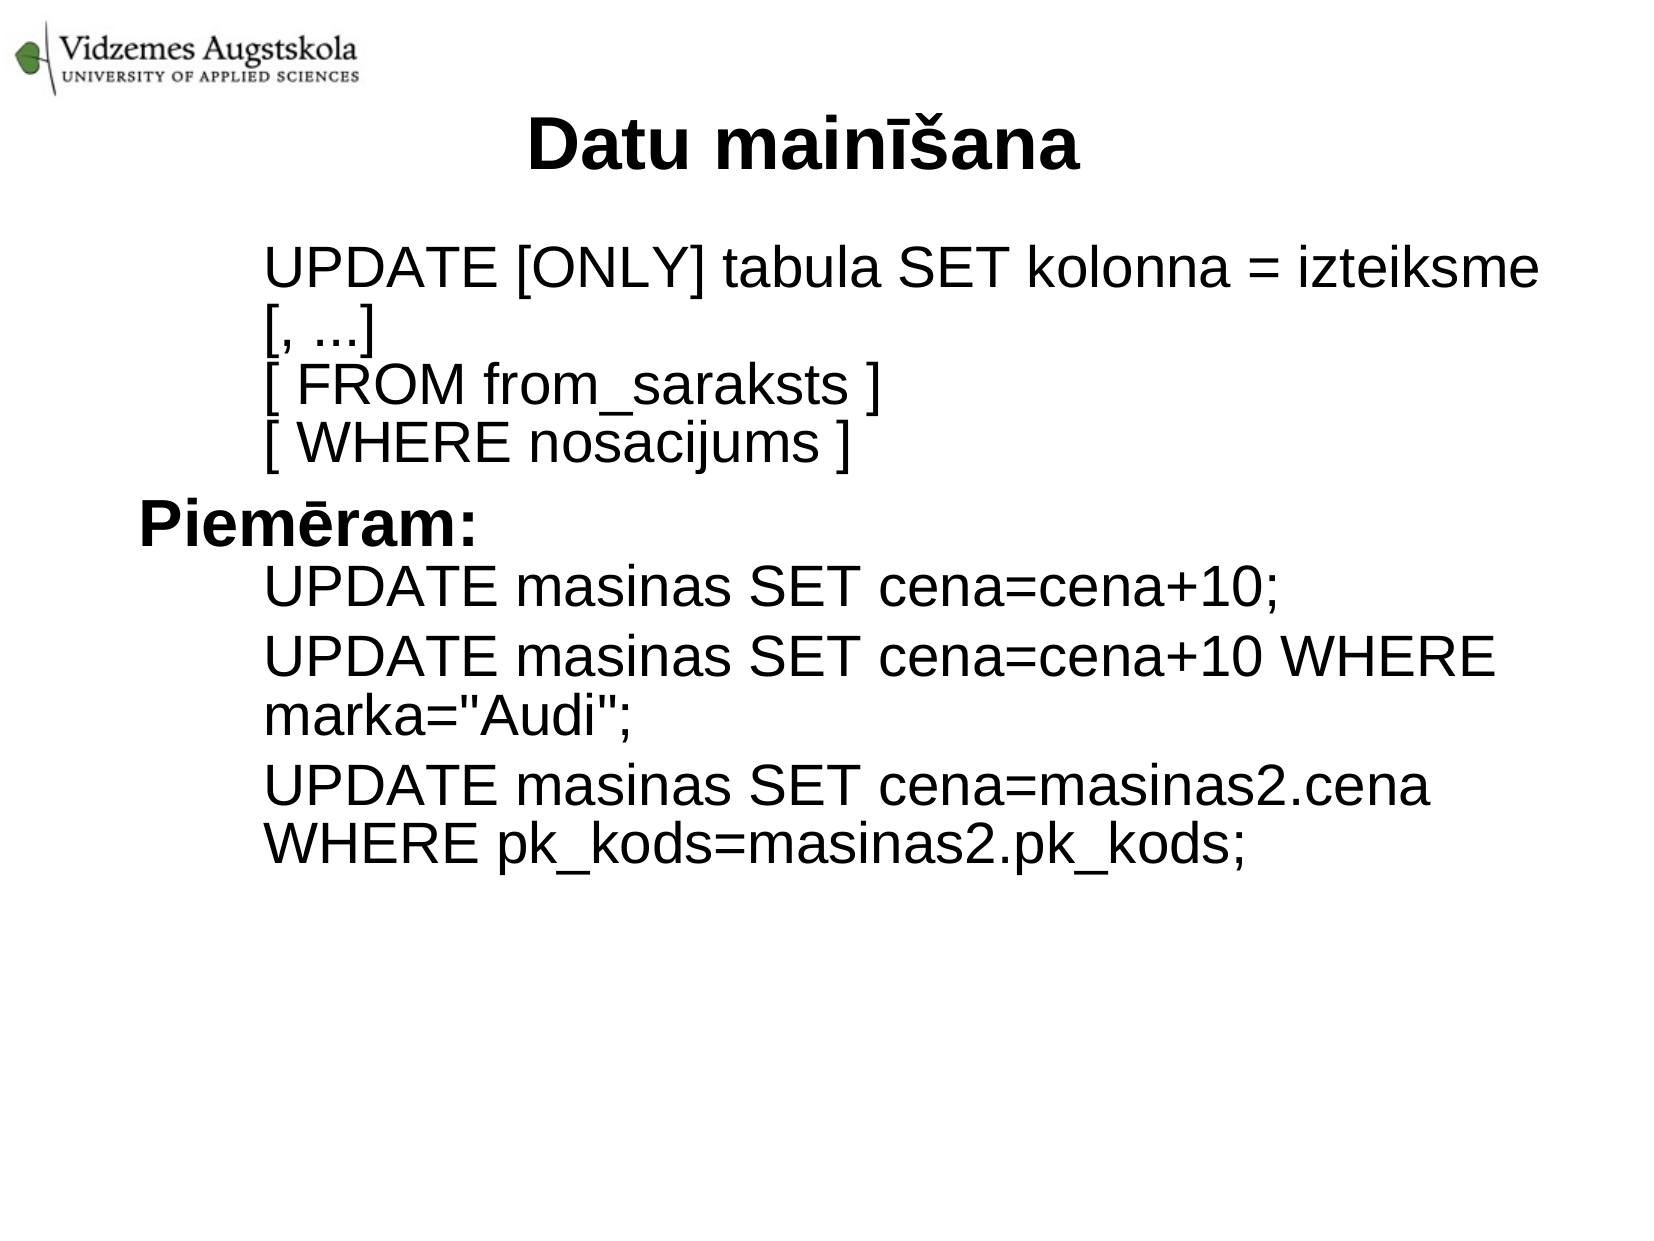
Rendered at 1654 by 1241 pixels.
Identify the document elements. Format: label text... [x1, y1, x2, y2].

list UPDATE [ONLY] tabula SET kolonna = izteiksme [, ...] [ FROM from_saraksts ] [ WHERE nosacijums ] Piemēram: UPDATE masinas SET cena=cena+10; UPDATE masinas SET cena=cena+10 WHERE marka="Audi"; UPDATE masinas SET cena=masinas2.cena WHERE pk_kods=masinas2.pk_kods; [82, 236, 1569, 1107]
title Datu mainīšana [94, 103, 1512, 188]
picture [5, 2, 368, 113]
